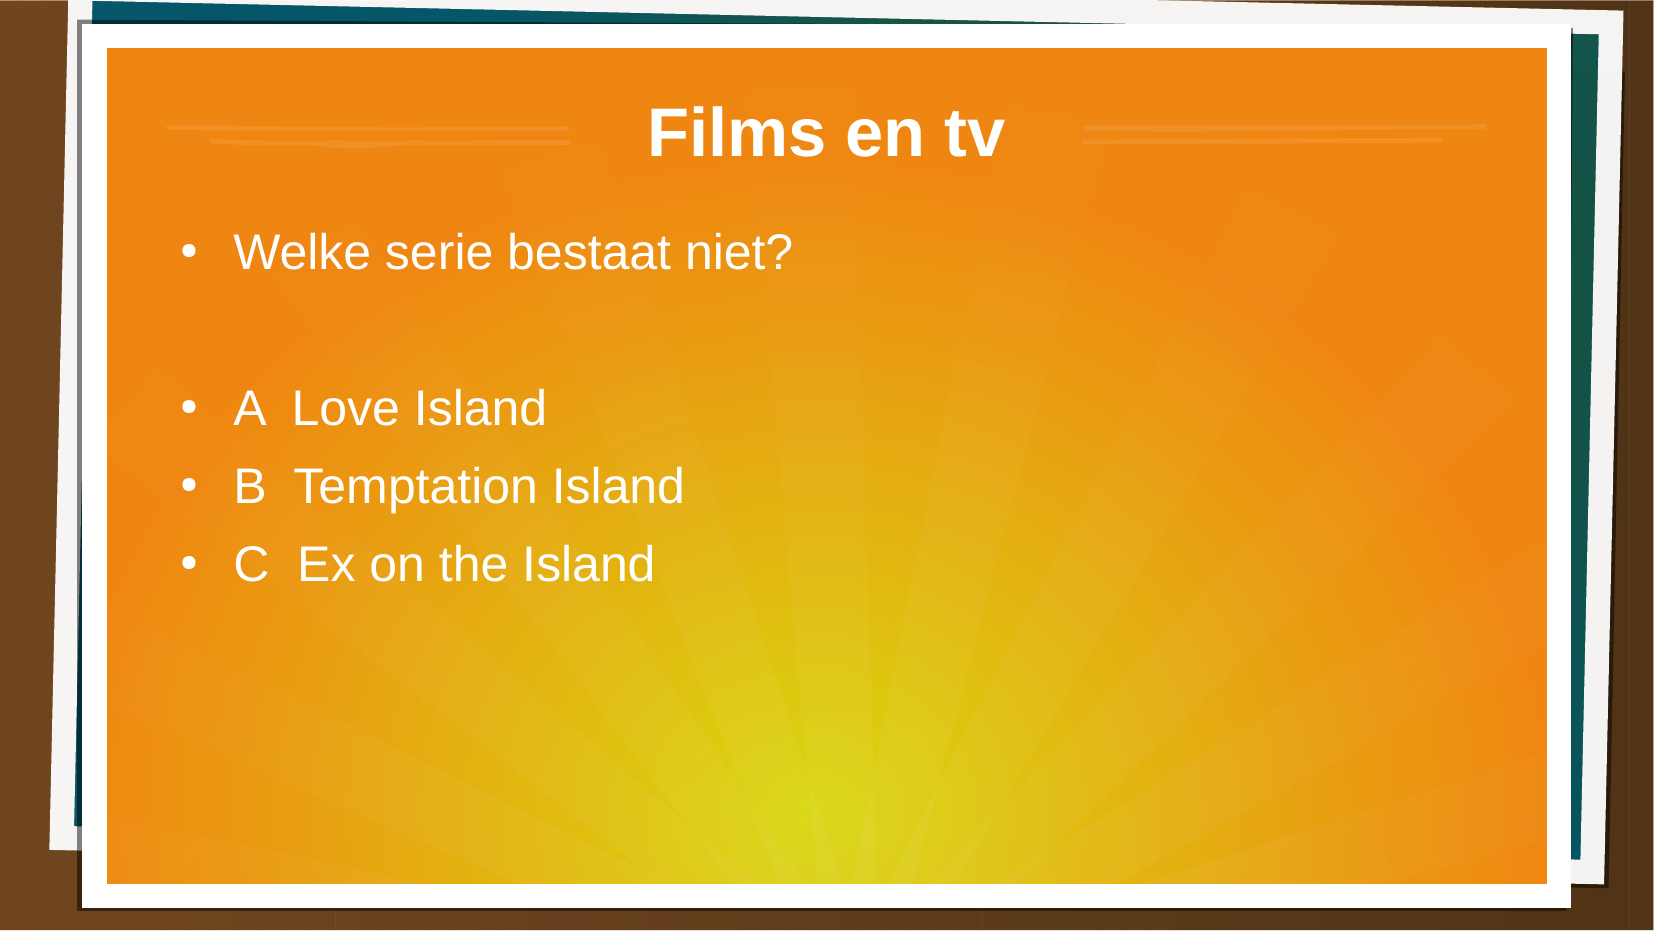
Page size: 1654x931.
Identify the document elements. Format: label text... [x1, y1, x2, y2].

title Films en tv [566, 59, 1087, 207]
list Welke serie bestaat niet? A Love Island B Temptation Island C Ex on the Island [162, 224, 1492, 815]
